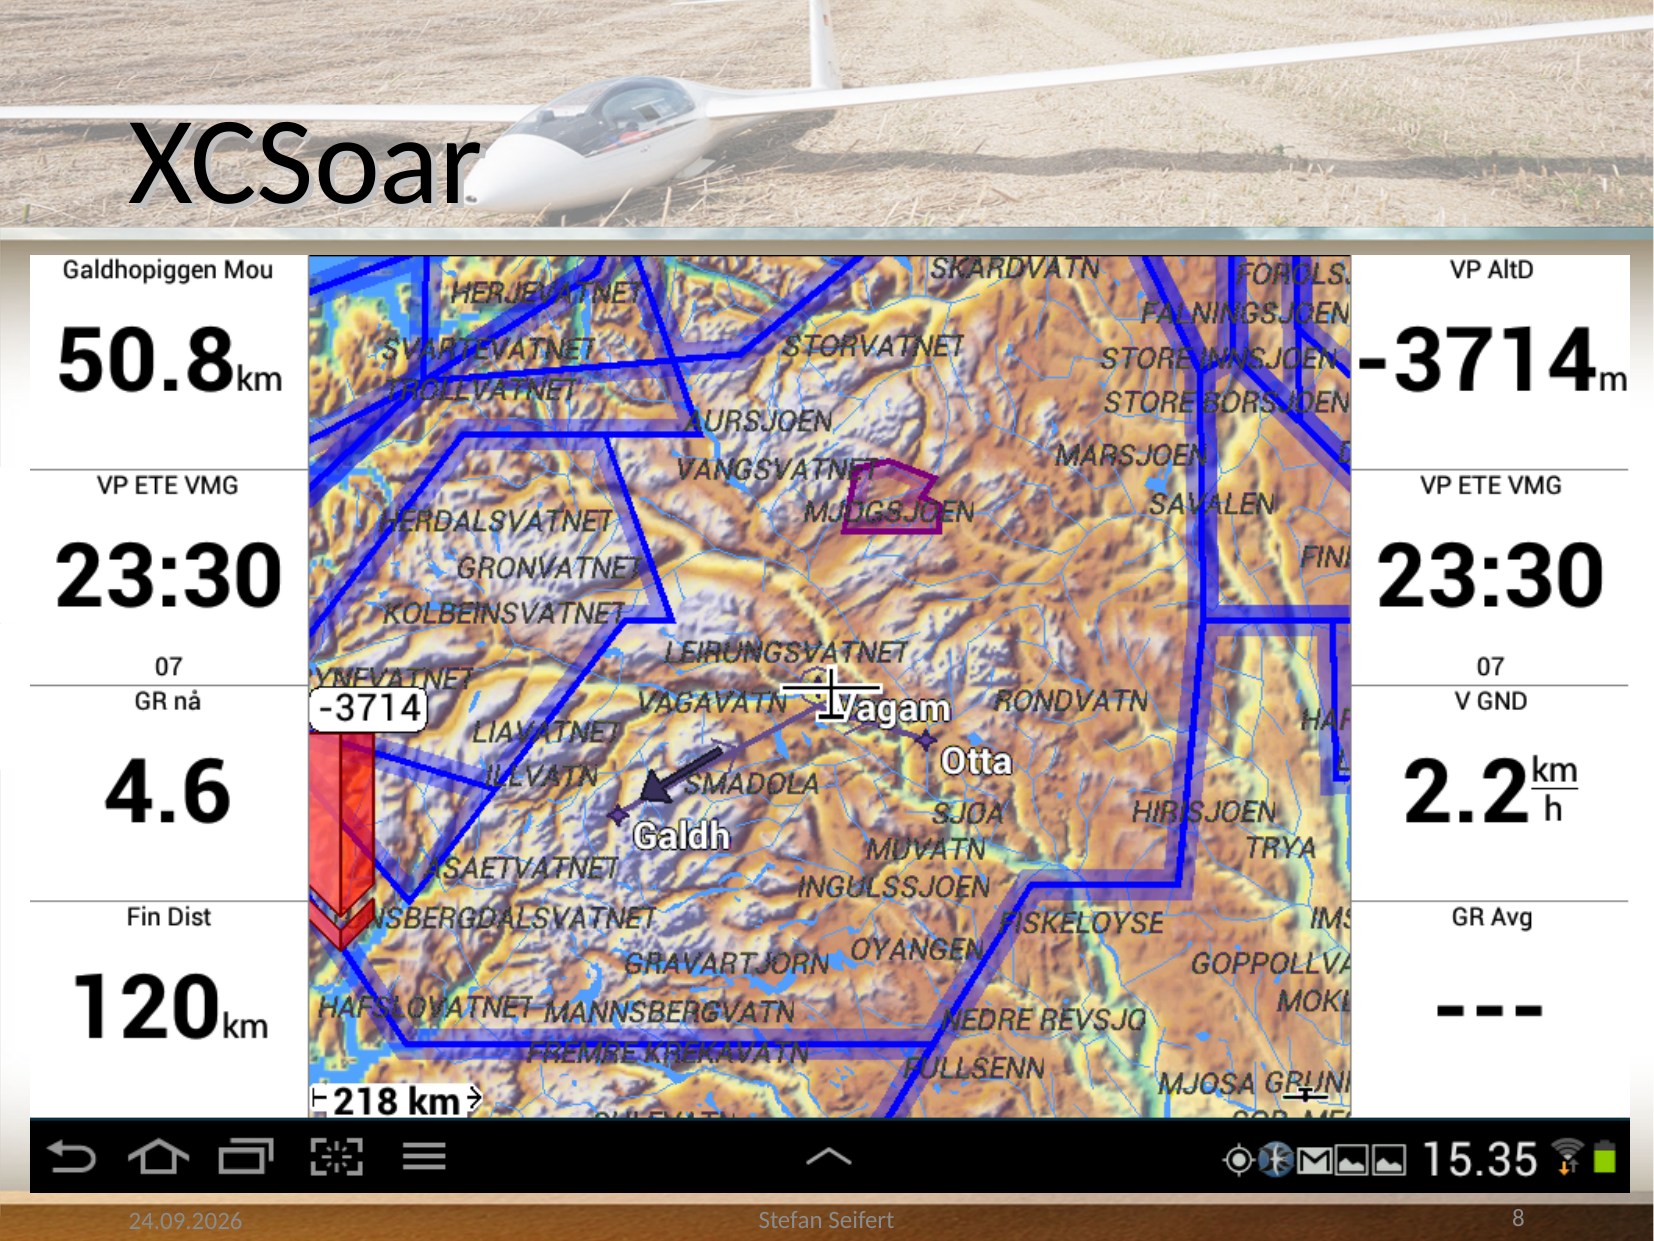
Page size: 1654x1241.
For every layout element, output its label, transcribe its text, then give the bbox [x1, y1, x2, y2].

picture [0, 0, 1654, 1241]
footer Stefan Seifert [547, 1193, 1106, 1241]
title XCSoar [113, 33, 1540, 255]
slide_number 26.02.2015 [113, 1193, 486, 1241]
slide_number <number> [1167, 1193, 1540, 1241]
